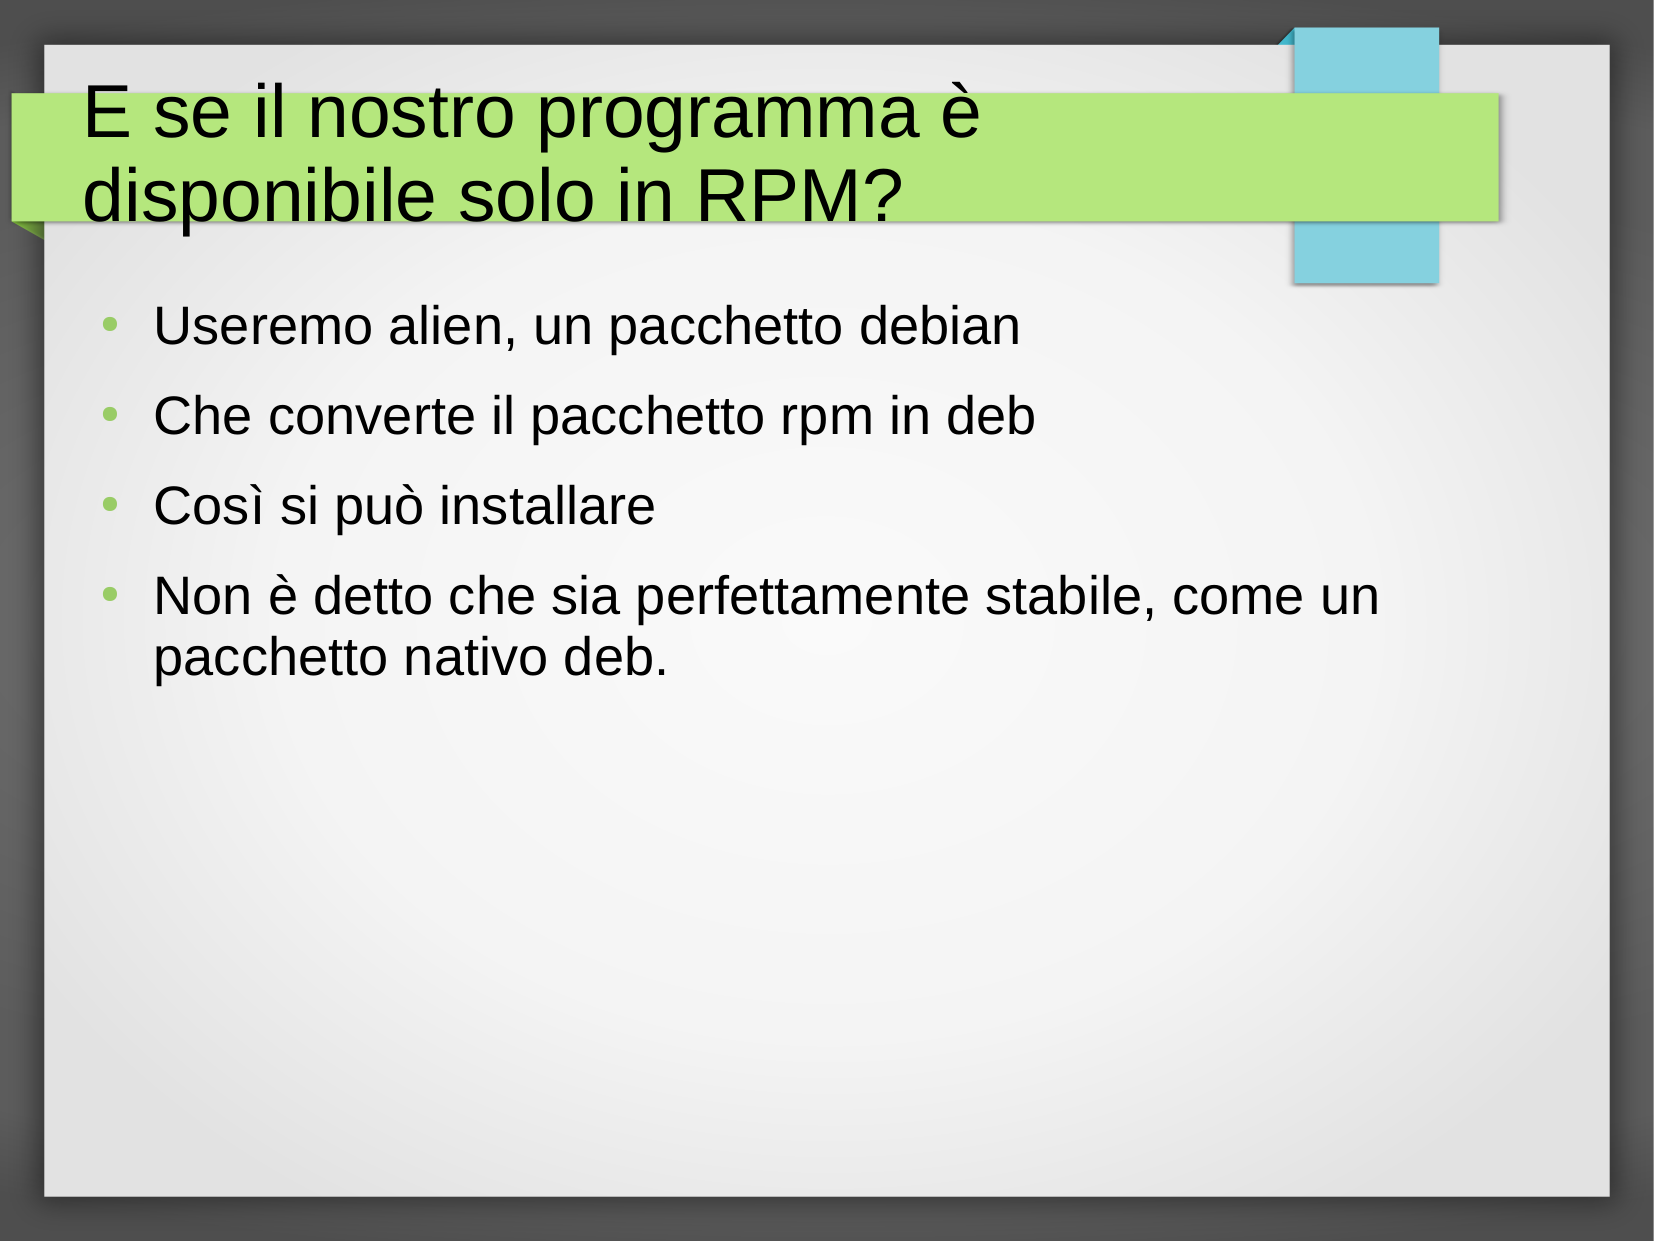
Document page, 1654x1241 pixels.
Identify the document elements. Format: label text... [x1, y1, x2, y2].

title E se il nostro programma è disponibile solo in RPM? [82, 69, 1264, 238]
list Useremo alien, un pacchetto debian Che converte il pacchetto rpm in deb Così si può installare Non è detto che sia perfettamente stabile, come un pacchetto nativo deb. [82, 295, 1571, 1015]
picture [0, 0, 1654, 1241]
